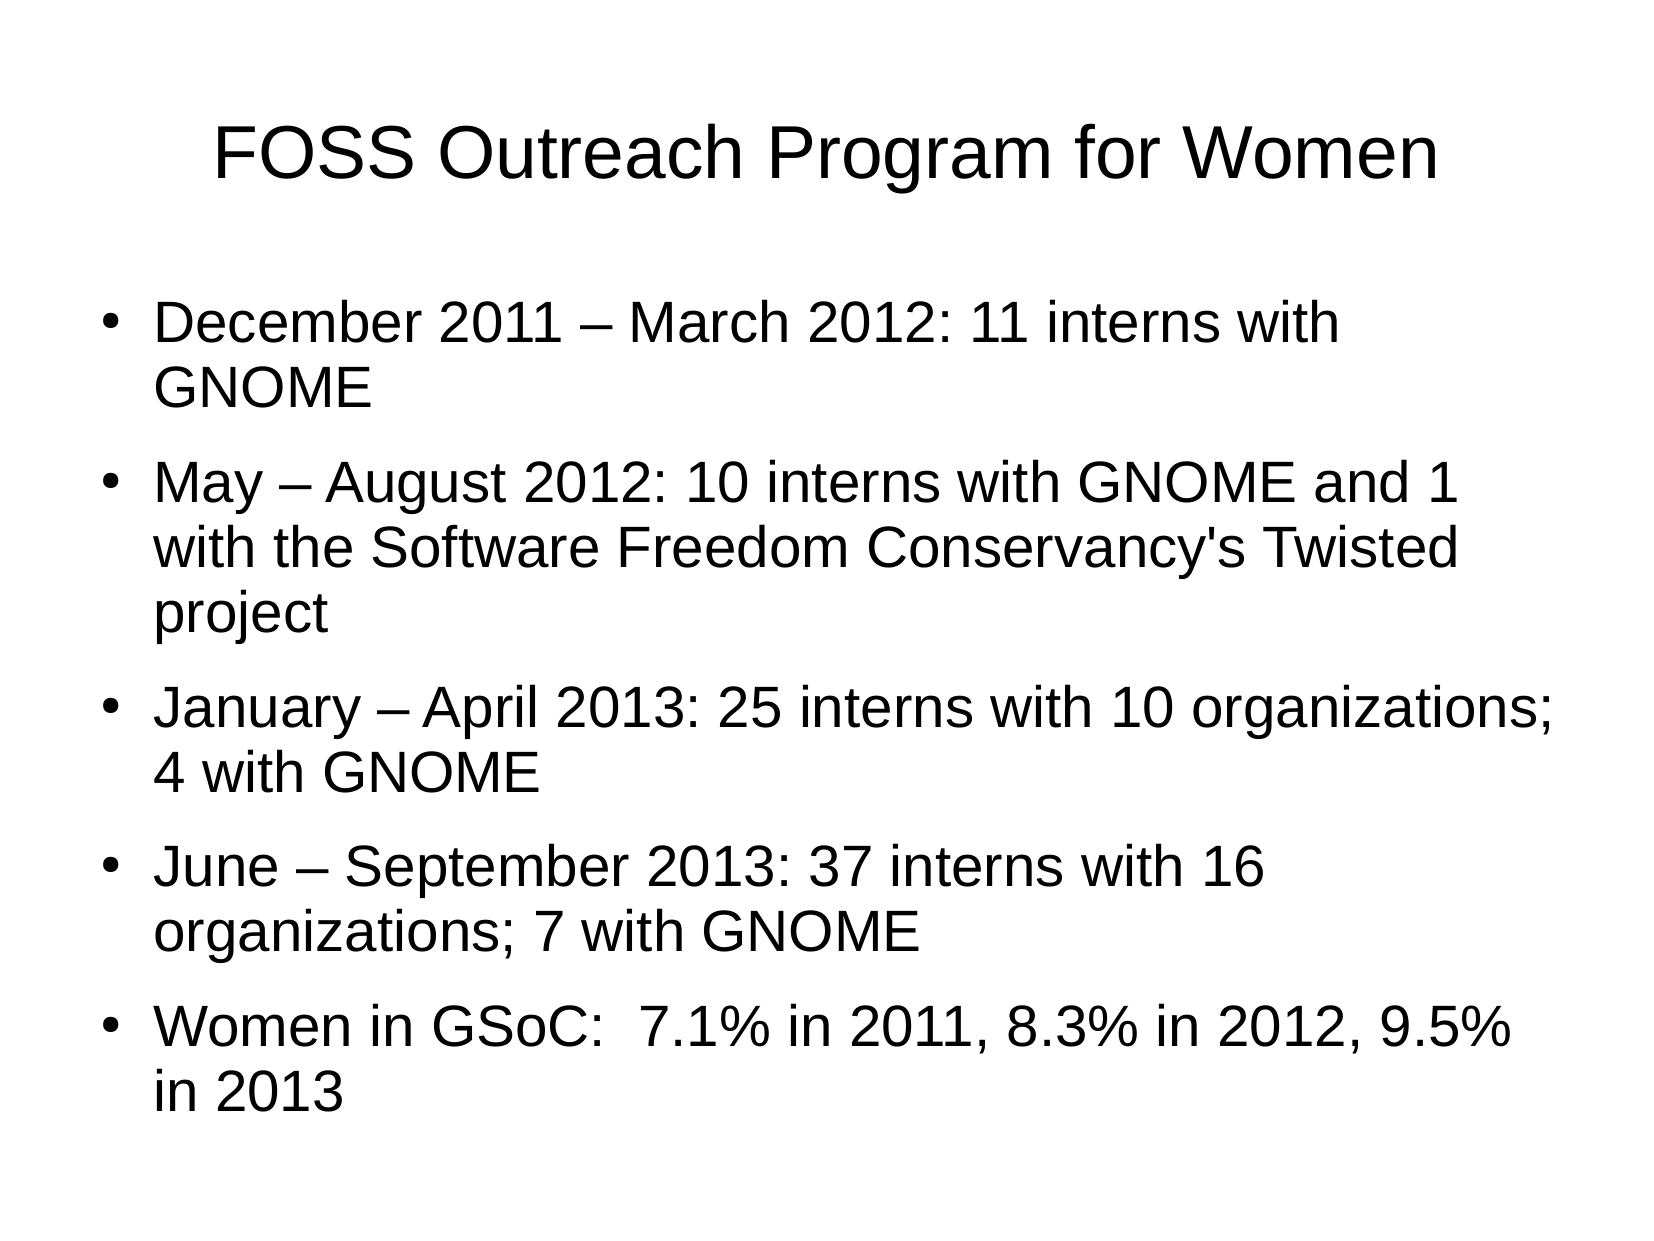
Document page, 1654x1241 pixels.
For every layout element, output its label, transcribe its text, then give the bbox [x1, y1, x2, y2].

list December 2011 – March 2012: 11 interns with GNOME May – August 2012: 10 interns with GNOME and 1 with the Software Freedom Conservancy's Twisted project January – April 2013: 25 interns with 10 organizations; 4 with GNOME June – September 2013: 37 interns with 16 organizations; 7 with GNOME Women in GSoC: 7.1% in 2011, 8.3% in 2012, 9.5% in 2013 [82, 290, 1571, 1156]
title FOSS Outreach Program for Women [82, 49, 1571, 257]
